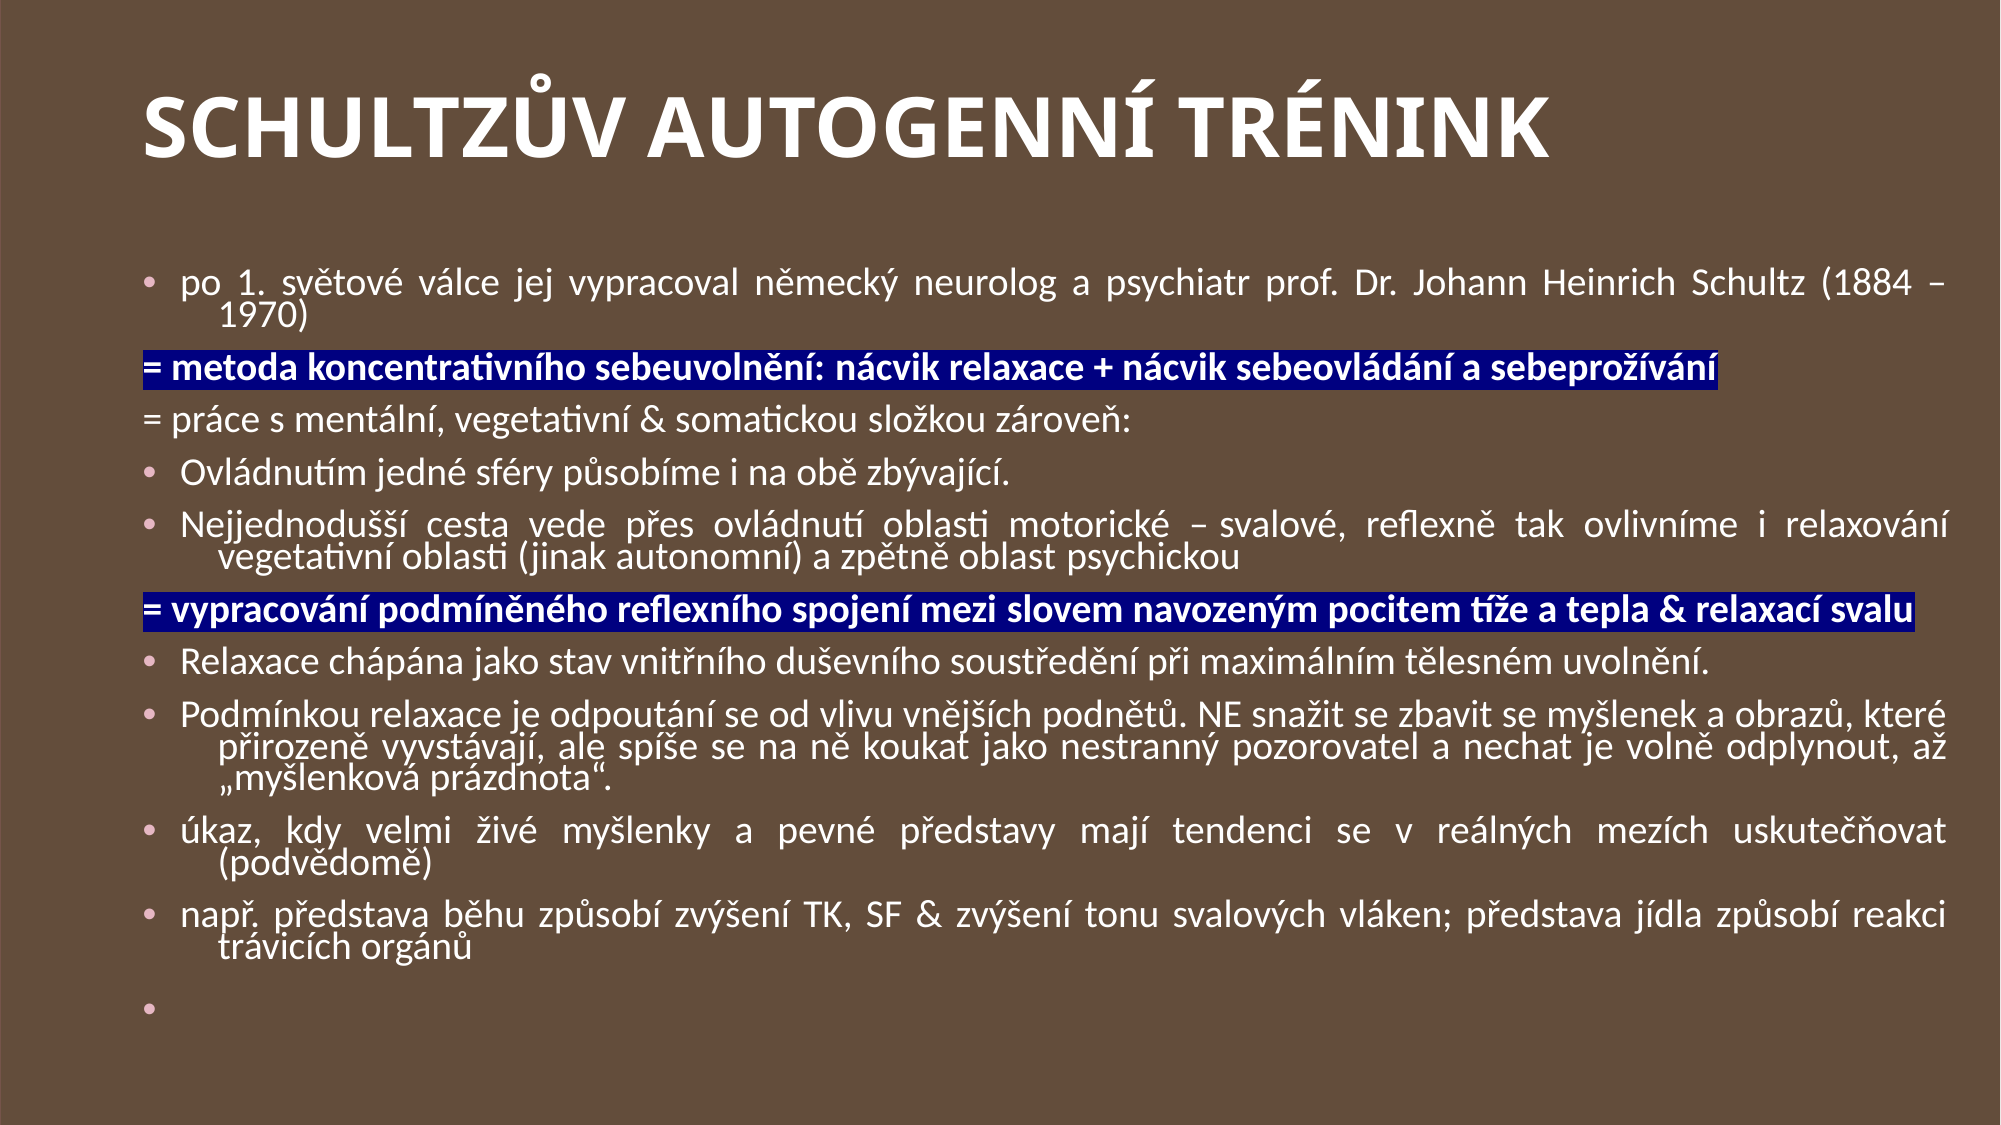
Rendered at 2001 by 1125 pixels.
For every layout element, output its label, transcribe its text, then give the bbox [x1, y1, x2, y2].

title SCHULTZŮV AUTOGENNÍ TRÉNINK [127, 59, 1930, 194]
list po 1. světové válce jej vypracoval německý neurolog a psychiatr prof. Dr. Johann Heinrich Schultz (1884 – 1970) = metoda koncentrativního sebeuvolnění: nácvik relaxace + nácvik sebeovládání a sebeprožívání = práce s mentální, vegetativní & somatickou složkou zároveň: Ovládnutím jedné sféry působíme i na obě zbývající. Nejjednodušší cesta vede přes ovládnutí oblasti motorické – svalové, reflexně tak ovlivníme i relaxování vegetativní oblasti (jinak autonomní) a zpětně oblast psychickou = vypracování podmíněného reflexního spojení mezi slovem navozeným pocitem tíže a tepla & relaxací svalu Relaxace chápána jako stav vnitřního duševního soustředění při maximálním tělesném uvolnění. Podmínkou relaxace je odpoutání se od vlivu vnějších podnětů. NE snažit se zbavit se myšlenek a obrazů, které přirozeně vyvstávají, ale spíše se na ně koukat jako nestranný pozorovatel a nechat je volně odplynout, až „myšlenková prázdnota“. úkaz, kdy velmi živé myšlenky a pevné představy mají tendenci se v reálných mezích uskutečňovat (podvědomě) např. představa běhu způsobí zvýšení TK, SF & zvýšení tonu svalových vláken; představa jídla způsobí reakci trávicích orgánů [127, 262, 1965, 1090]
